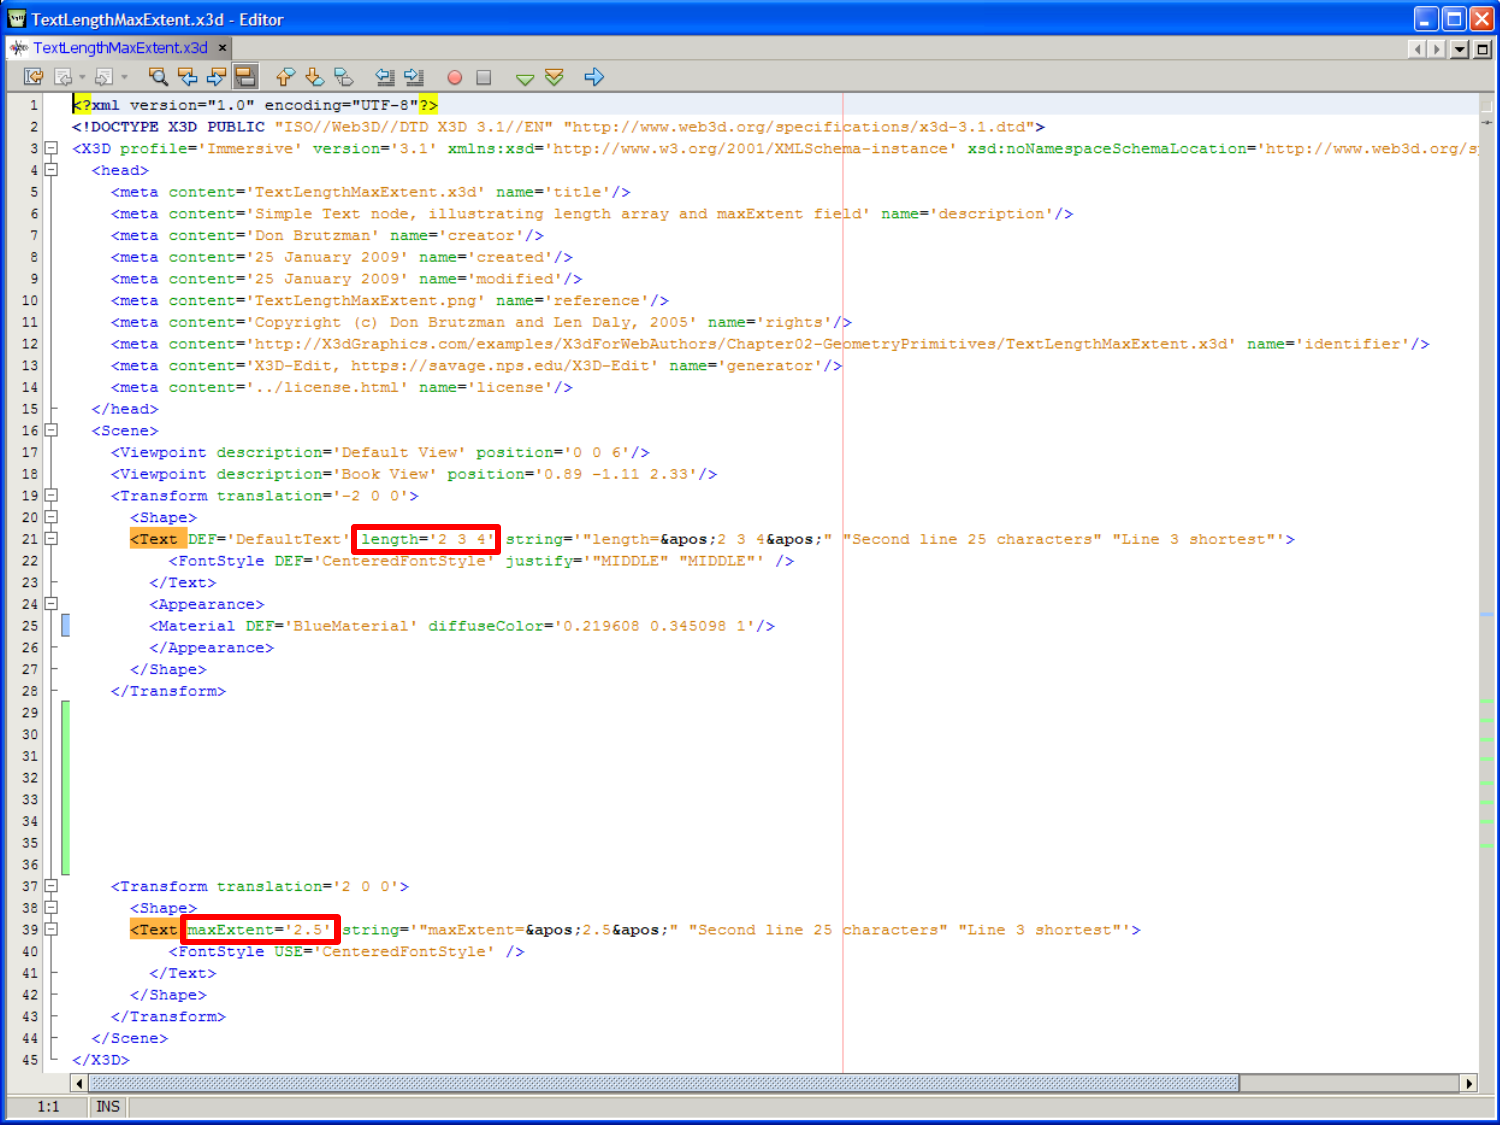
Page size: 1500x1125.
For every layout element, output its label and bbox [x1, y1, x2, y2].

text_box [354, 527, 499, 553]
picture [0, 0, 1500, 1125]
text_box [182, 916, 338, 943]
